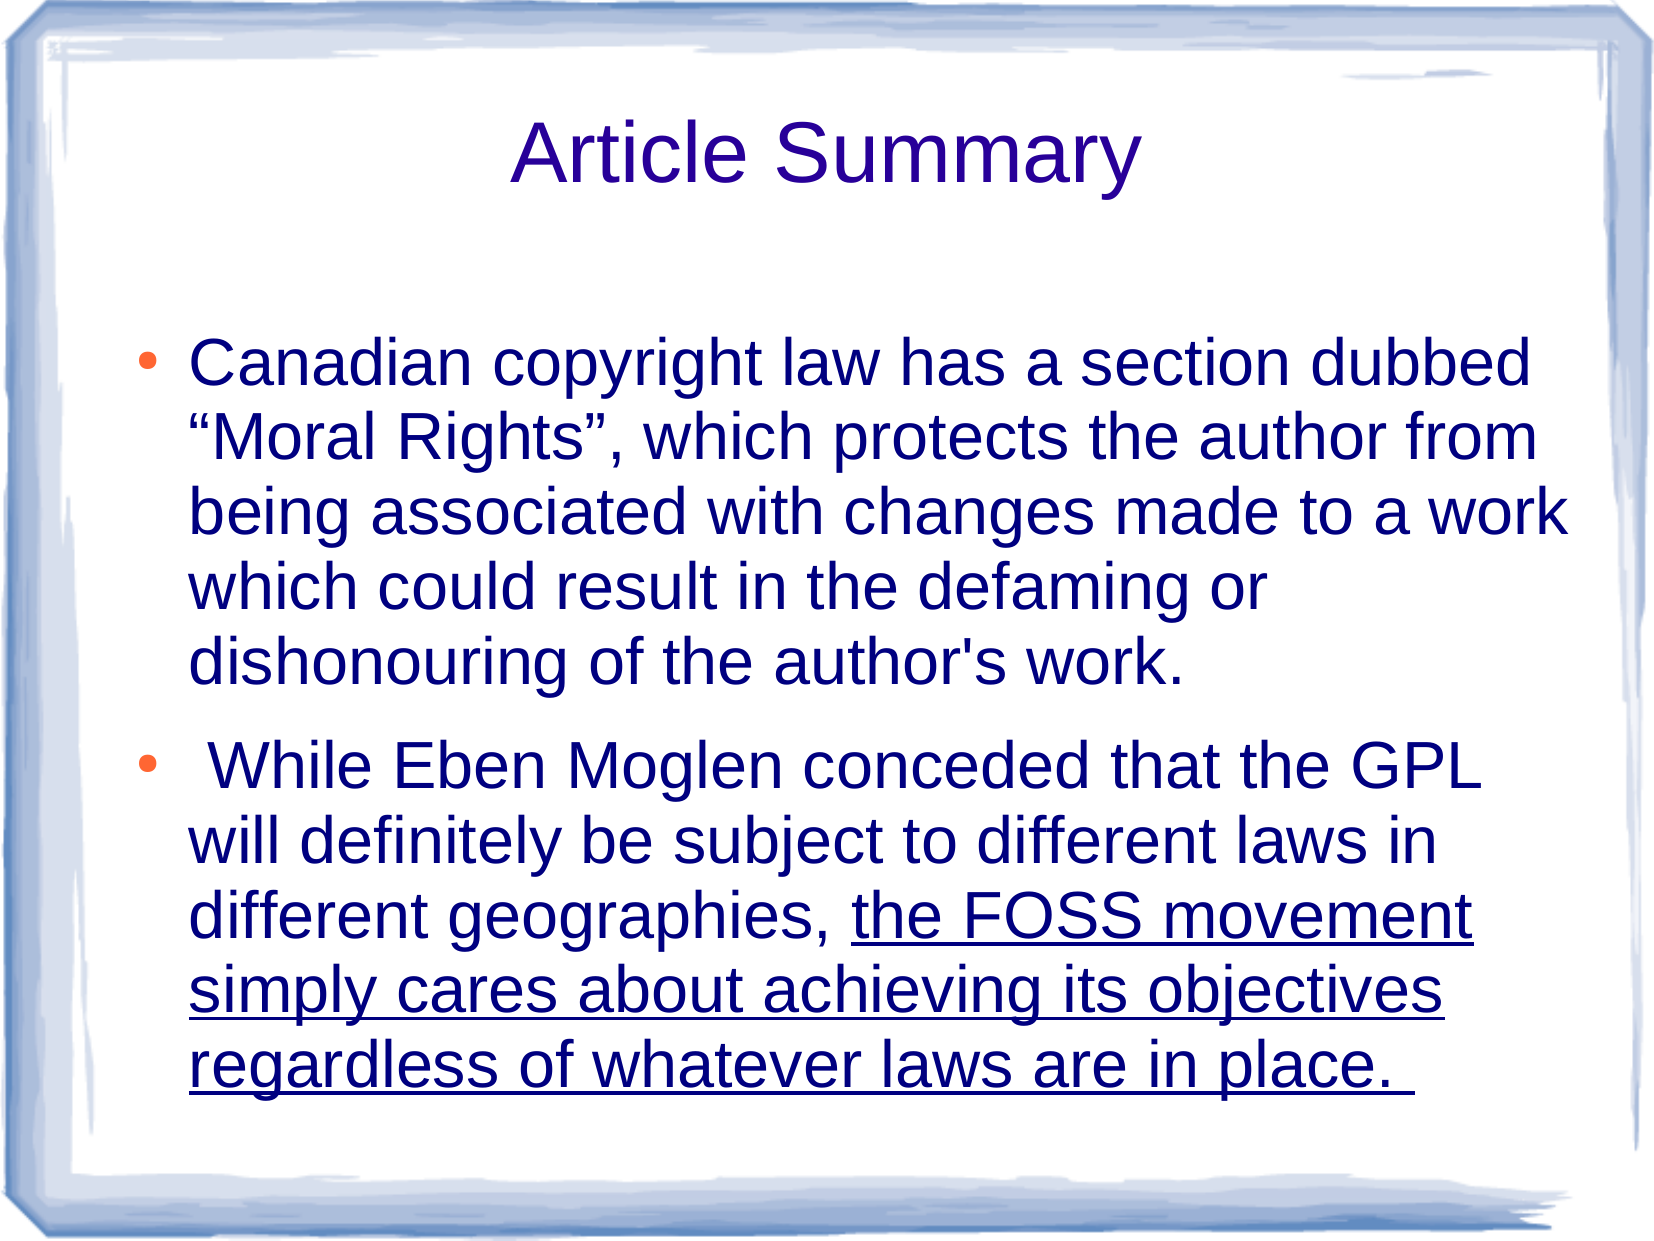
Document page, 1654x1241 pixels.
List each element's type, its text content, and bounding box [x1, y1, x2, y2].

list Canadian copyright law has a section dubbed “Moral Rights”, which protects the author from being associated with changes made to a work which could result in the defaming or dishonouring of the author's work. While Eben Moglen conceded that the GPL will definitely be subject to different laws in different geographies, the FOSS movement simply cares about achieving its objectives regardless of whatever laws are in place. [118, 324, 1571, 1102]
title Article Summary [82, 49, 1571, 257]
picture [0, 0, 1654, 1241]
